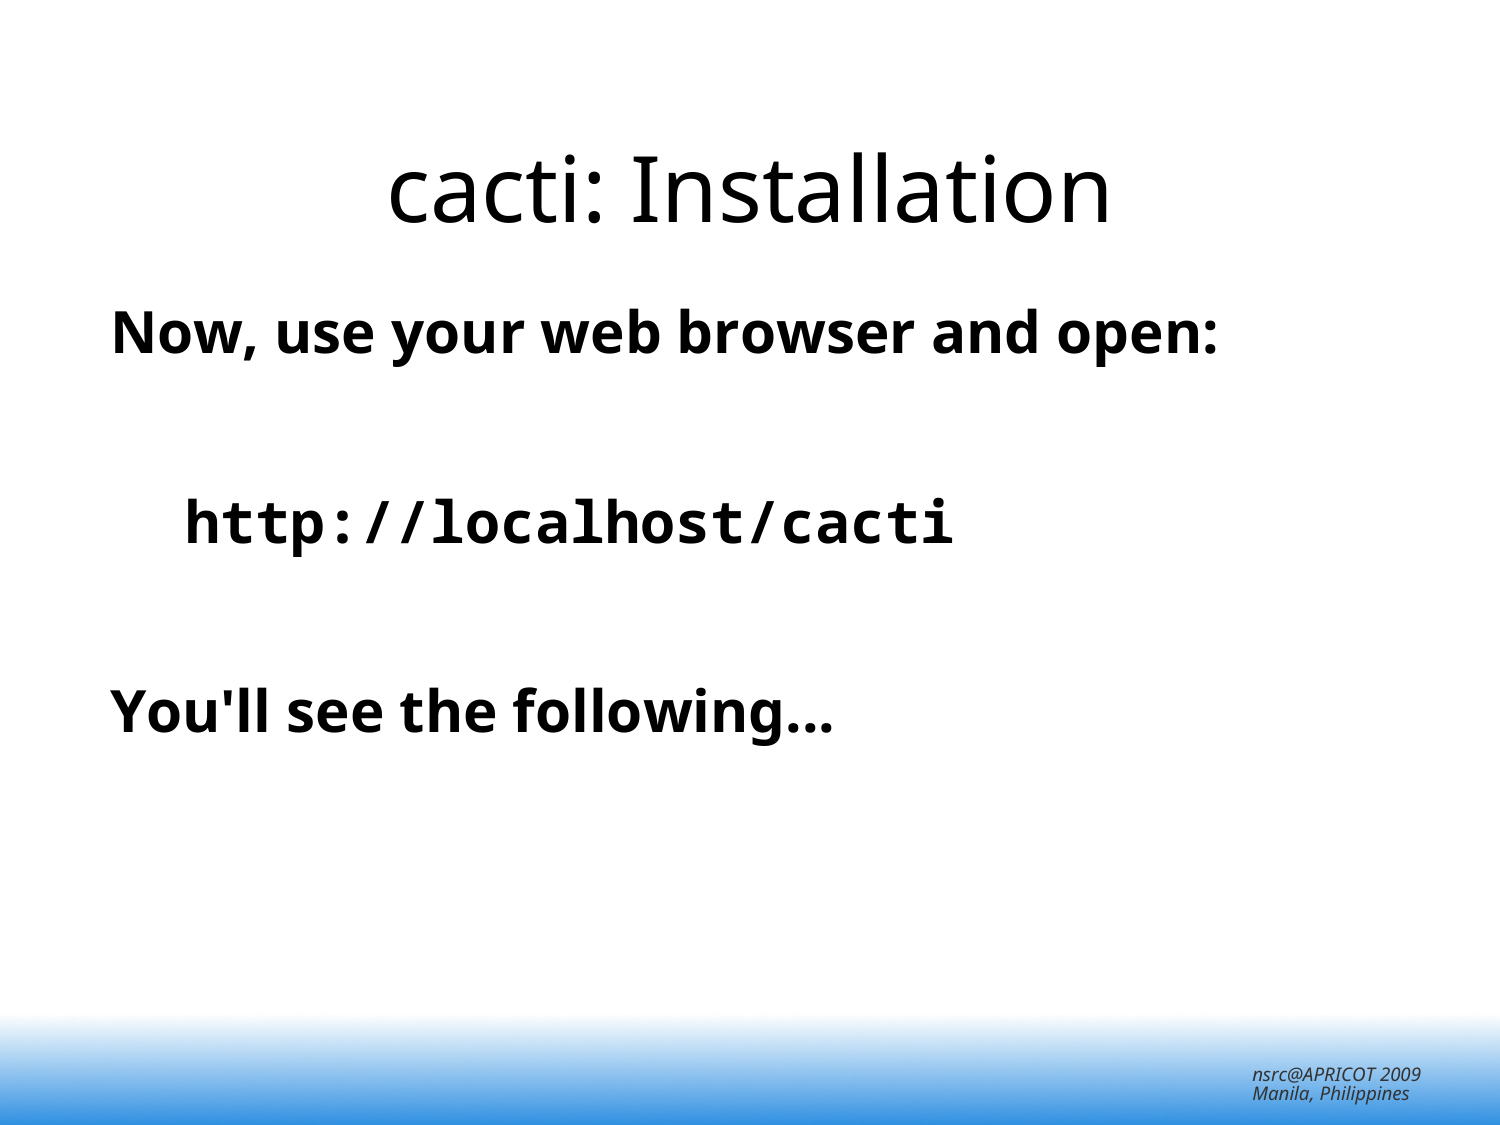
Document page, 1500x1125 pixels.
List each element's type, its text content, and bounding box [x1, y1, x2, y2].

title cacti: Installation [110, 93, 1391, 282]
list Now, use your web browser and open: http://localhost/cacti You'll see the following... [110, 291, 1414, 1008]
picture [0, 1012, 1500, 1125]
